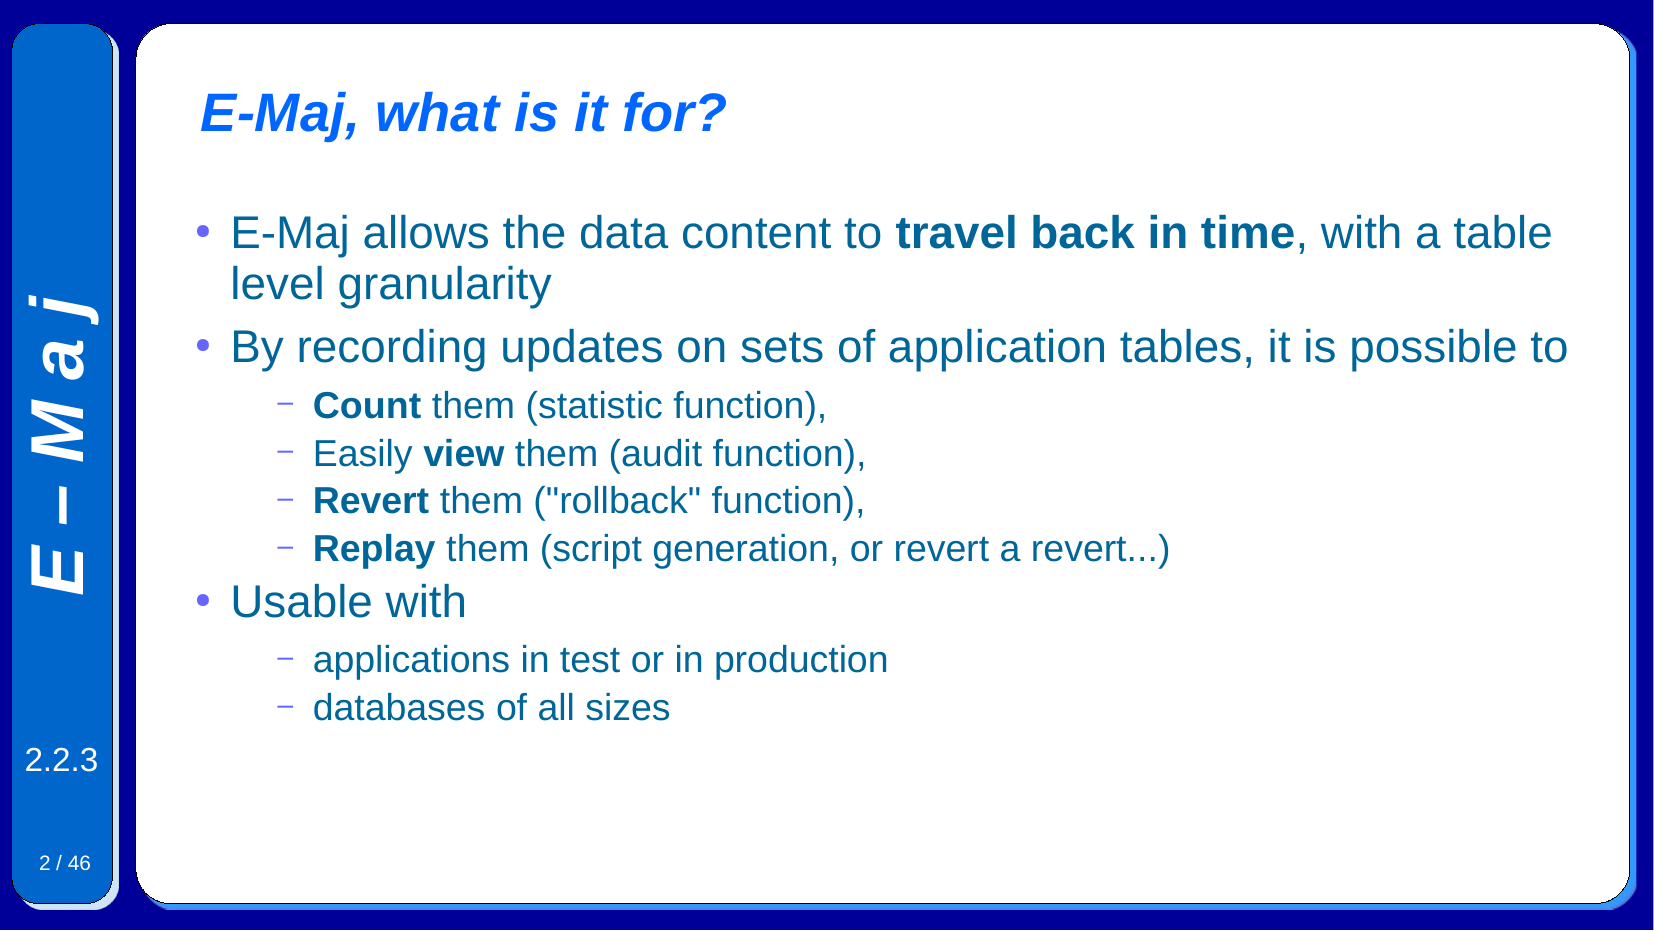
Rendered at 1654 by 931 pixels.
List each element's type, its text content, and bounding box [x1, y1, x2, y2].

list E-Maj allows the data content to travel back in time, with a table level granularity By recording updates on sets of application tables, it is possible to Count them (statistic function), Easily view them (audit function), Revert them ("rollback" function), Replay them (script generation, or revert a revert...) Usable with applications in test or in production databases of all sizes [177, 206, 1587, 886]
title E-Maj, what is it for? [200, 34, 1575, 191]
